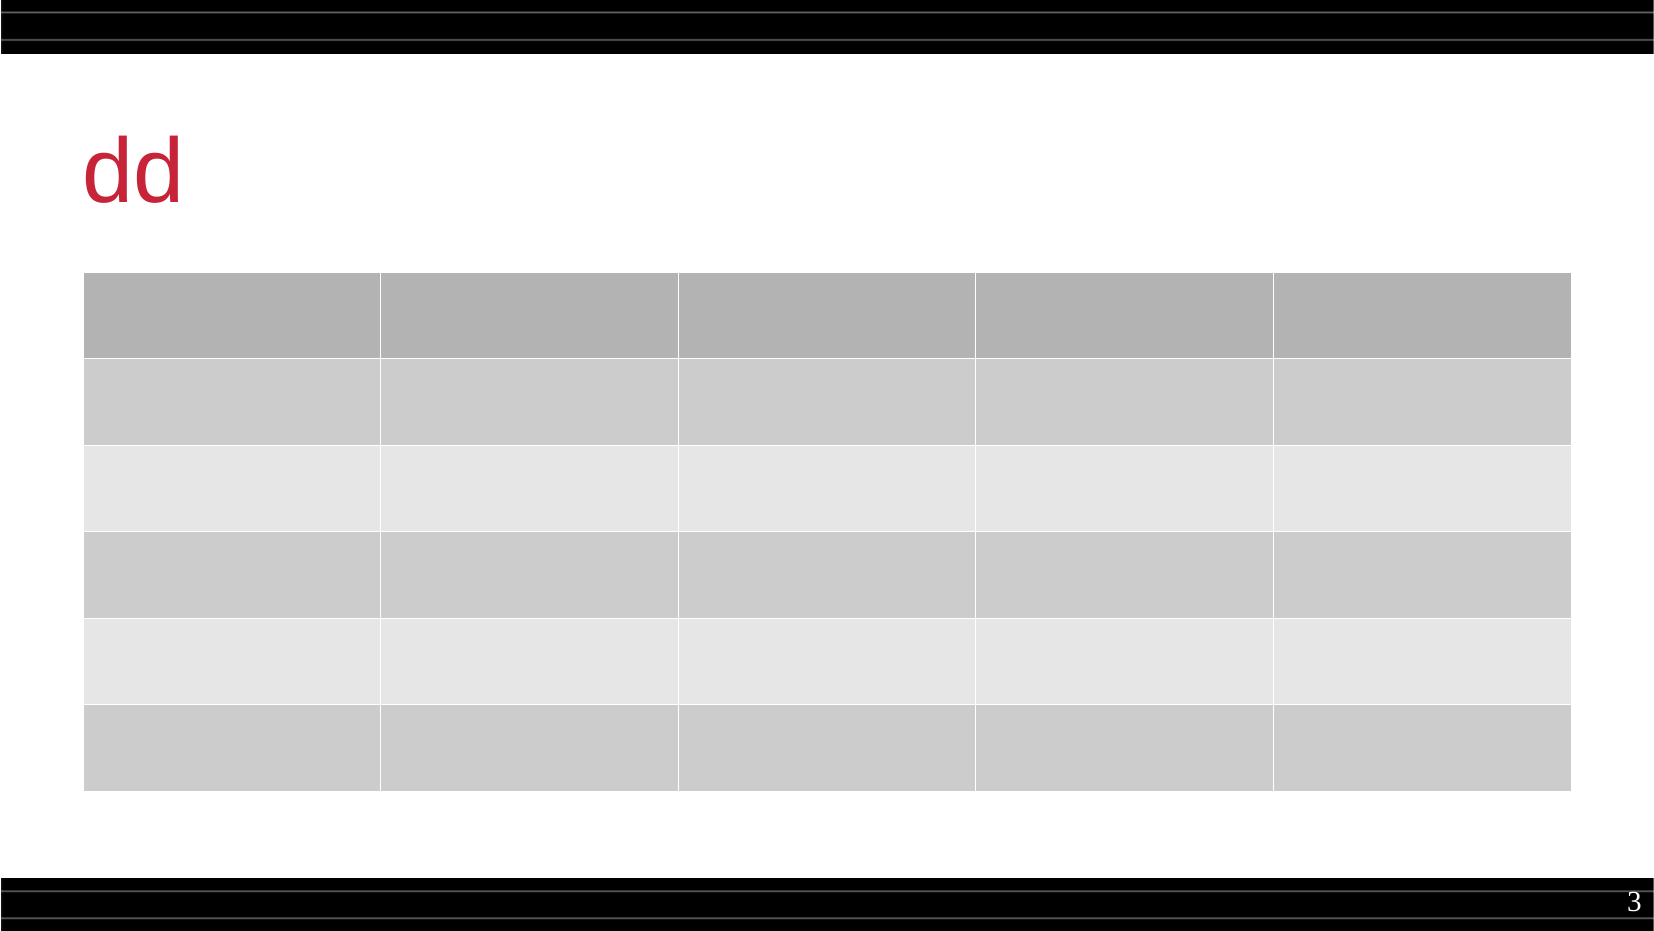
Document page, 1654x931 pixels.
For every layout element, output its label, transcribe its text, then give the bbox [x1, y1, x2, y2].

table_cell [976, 446, 1273, 531]
table_cell [976, 359, 1273, 445]
table_header [679, 273, 975, 358]
table_cell [84, 619, 380, 704]
table_header [976, 273, 1273, 358]
table_cell [381, 705, 678, 791]
table_cell [976, 619, 1273, 704]
table_cell [679, 446, 975, 531]
table_cell [84, 359, 380, 445]
table_header [84, 273, 380, 358]
table_cell [976, 532, 1273, 618]
table_cell [84, 446, 380, 531]
table_cell [976, 705, 1273, 791]
table_cell [381, 446, 678, 531]
table_cell [381, 359, 678, 445]
title dd [82, 92, 1571, 249]
table_cell [679, 359, 975, 445]
table_cell [679, 619, 975, 704]
table_cell [679, 532, 975, 618]
table_cell [1274, 705, 1571, 791]
table_cell [381, 532, 678, 618]
table_cell [84, 705, 380, 791]
table_cell [679, 705, 975, 791]
table_cell [84, 532, 380, 618]
table_cell [1274, 446, 1571, 531]
table_header [1274, 273, 1571, 358]
picture [1, 878, 1654, 931]
table_cell [381, 619, 678, 704]
table_cell [1274, 532, 1571, 618]
table_cell [1274, 359, 1571, 445]
picture [1, 0, 1654, 54]
table_cell [1274, 619, 1571, 704]
table_header [381, 273, 678, 358]
